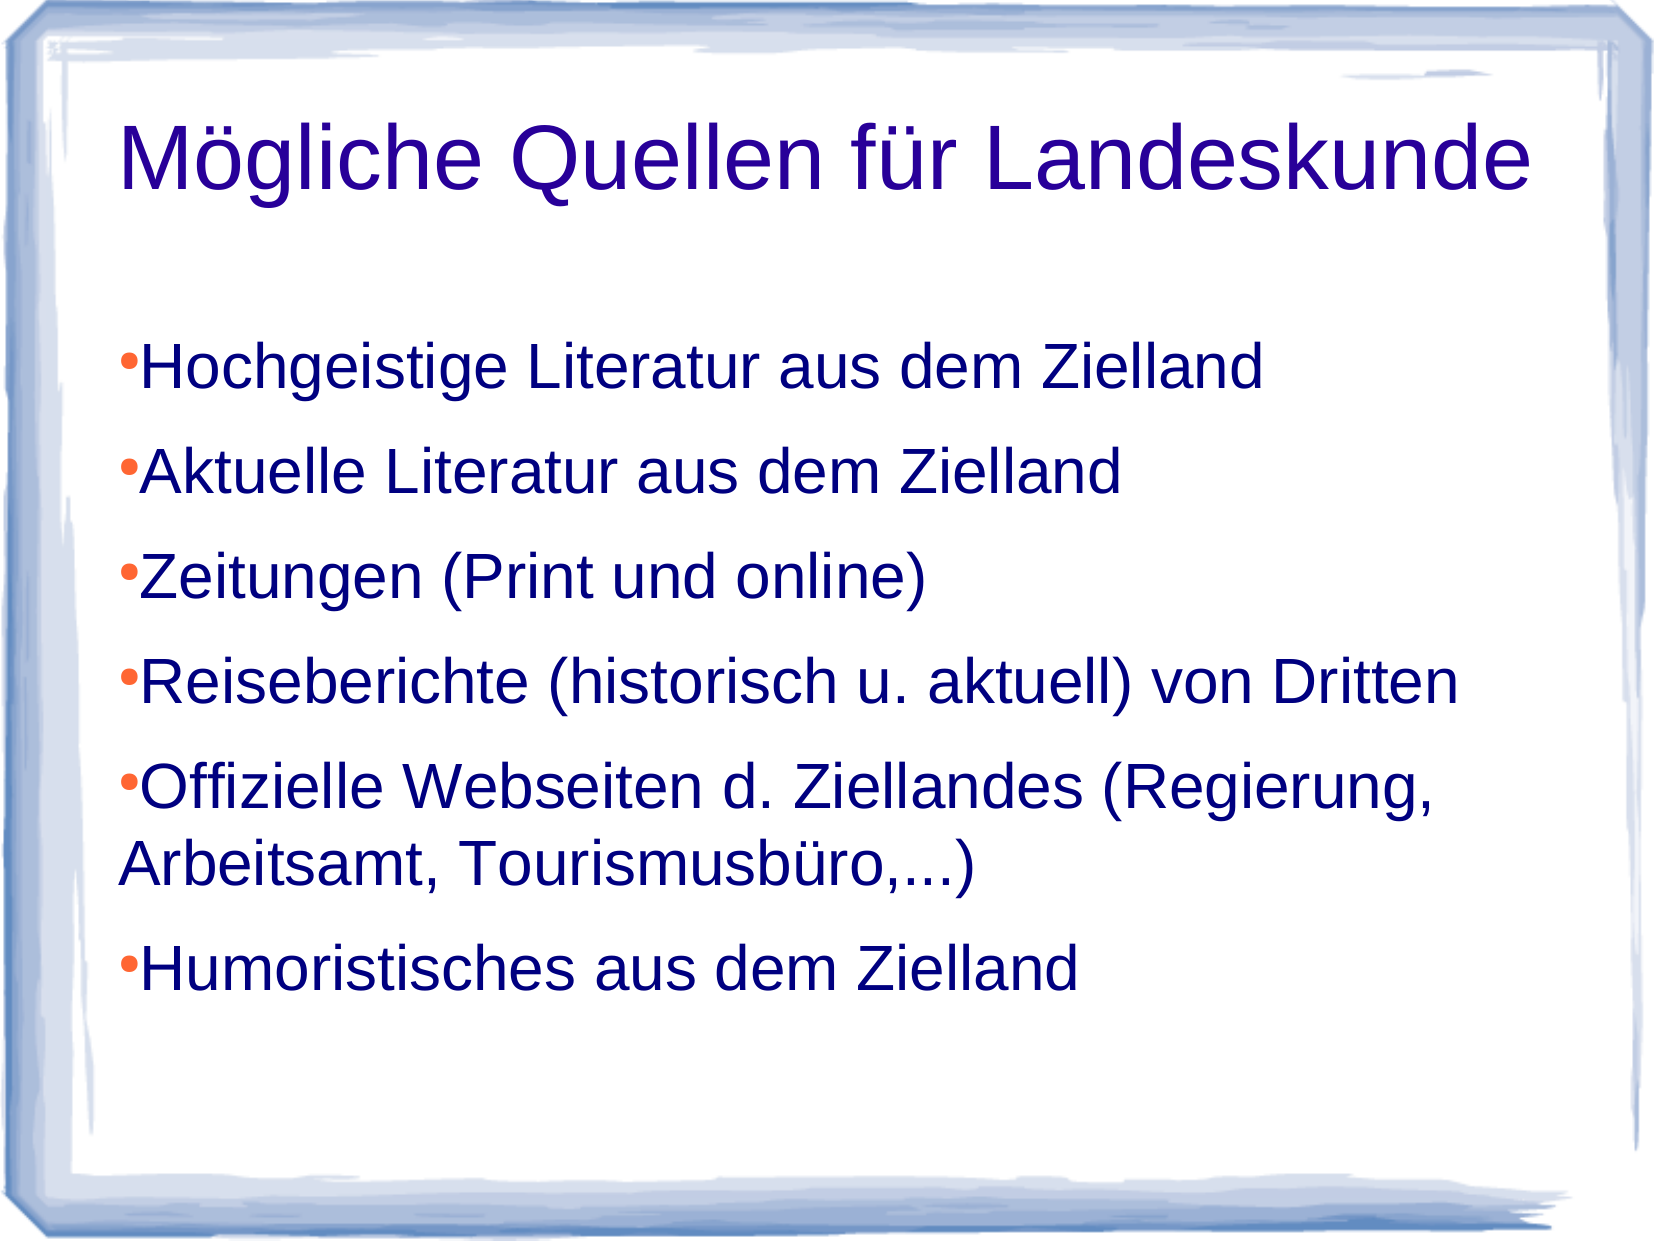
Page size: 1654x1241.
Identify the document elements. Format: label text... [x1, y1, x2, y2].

list Hochgeistige Literatur aus dem Zielland Aktuelle Literatur aus dem Zielland Zeitungen (Print und online) Reiseberichte (historisch u. aktuell) von Dritten Offizielle Webseiten d. Ziellandes (Regierung, Arbeitsamt, Tourismusbüro,...) Humoristisches aus dem Zielland [118, 324, 1571, 1004]
title Mögliche Quellen für Landeskunde [82, 49, 1571, 257]
